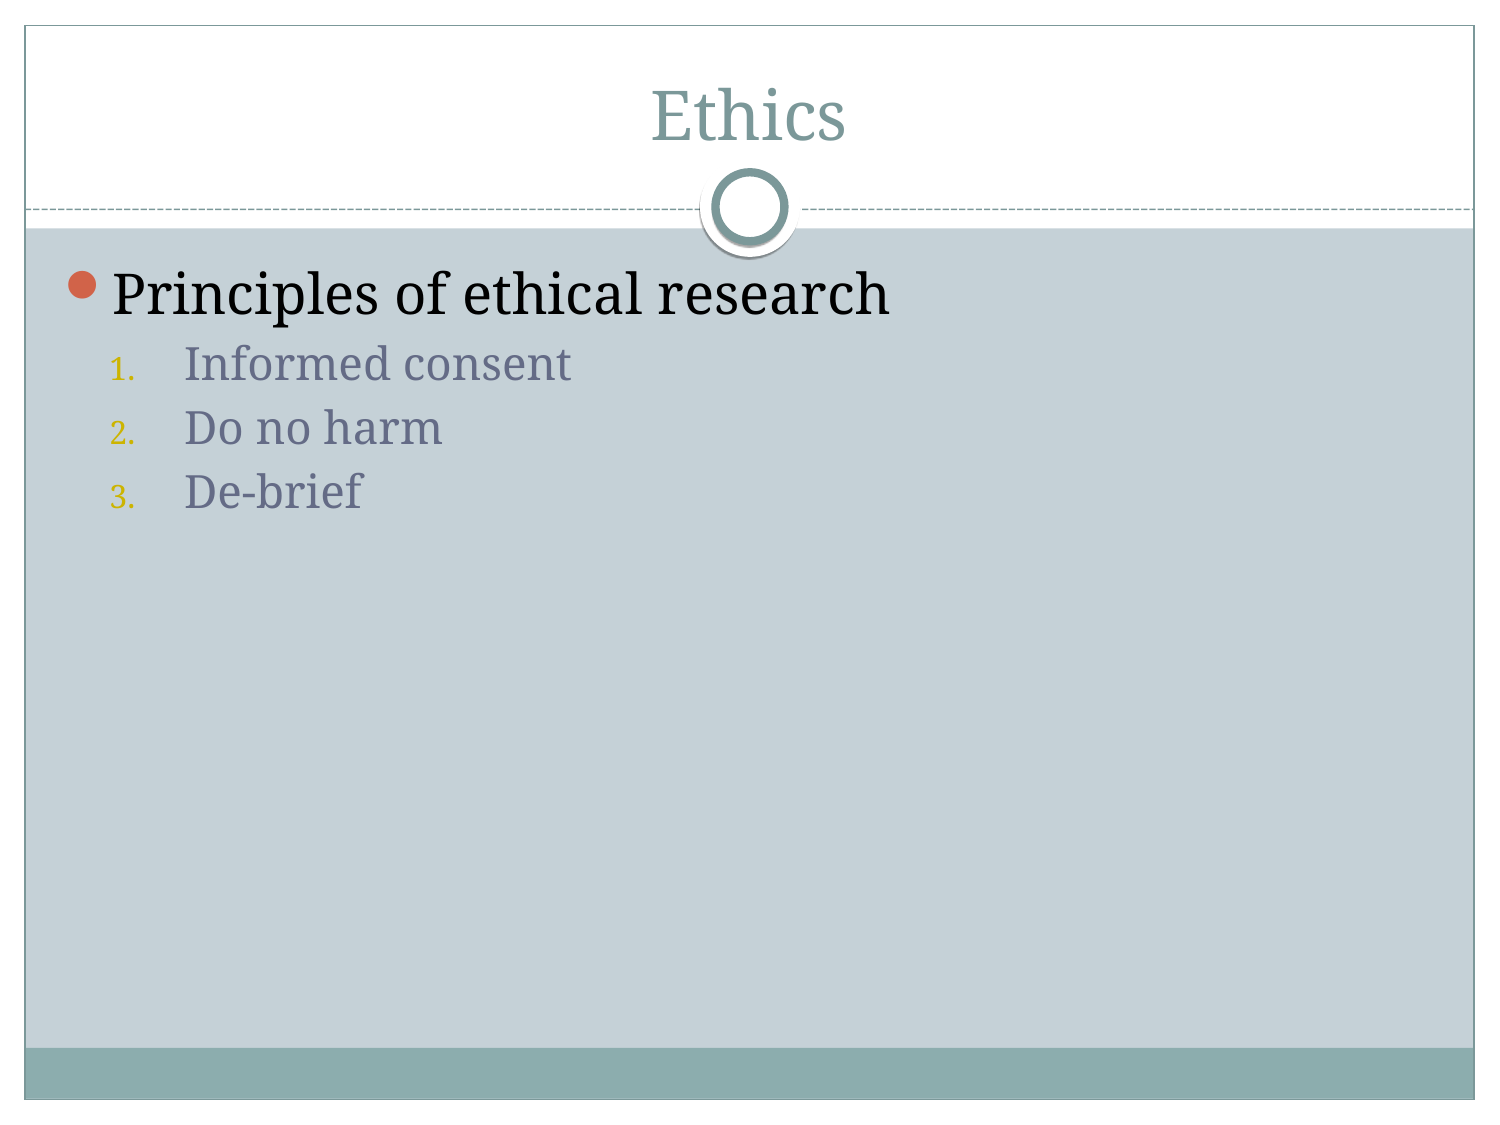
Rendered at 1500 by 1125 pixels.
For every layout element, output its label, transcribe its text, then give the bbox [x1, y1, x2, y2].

title Ethics [49, 37, 1450, 162]
list Principles of ethical research Informed consent Do no harm De-brief [49, 250, 1445, 1001]
